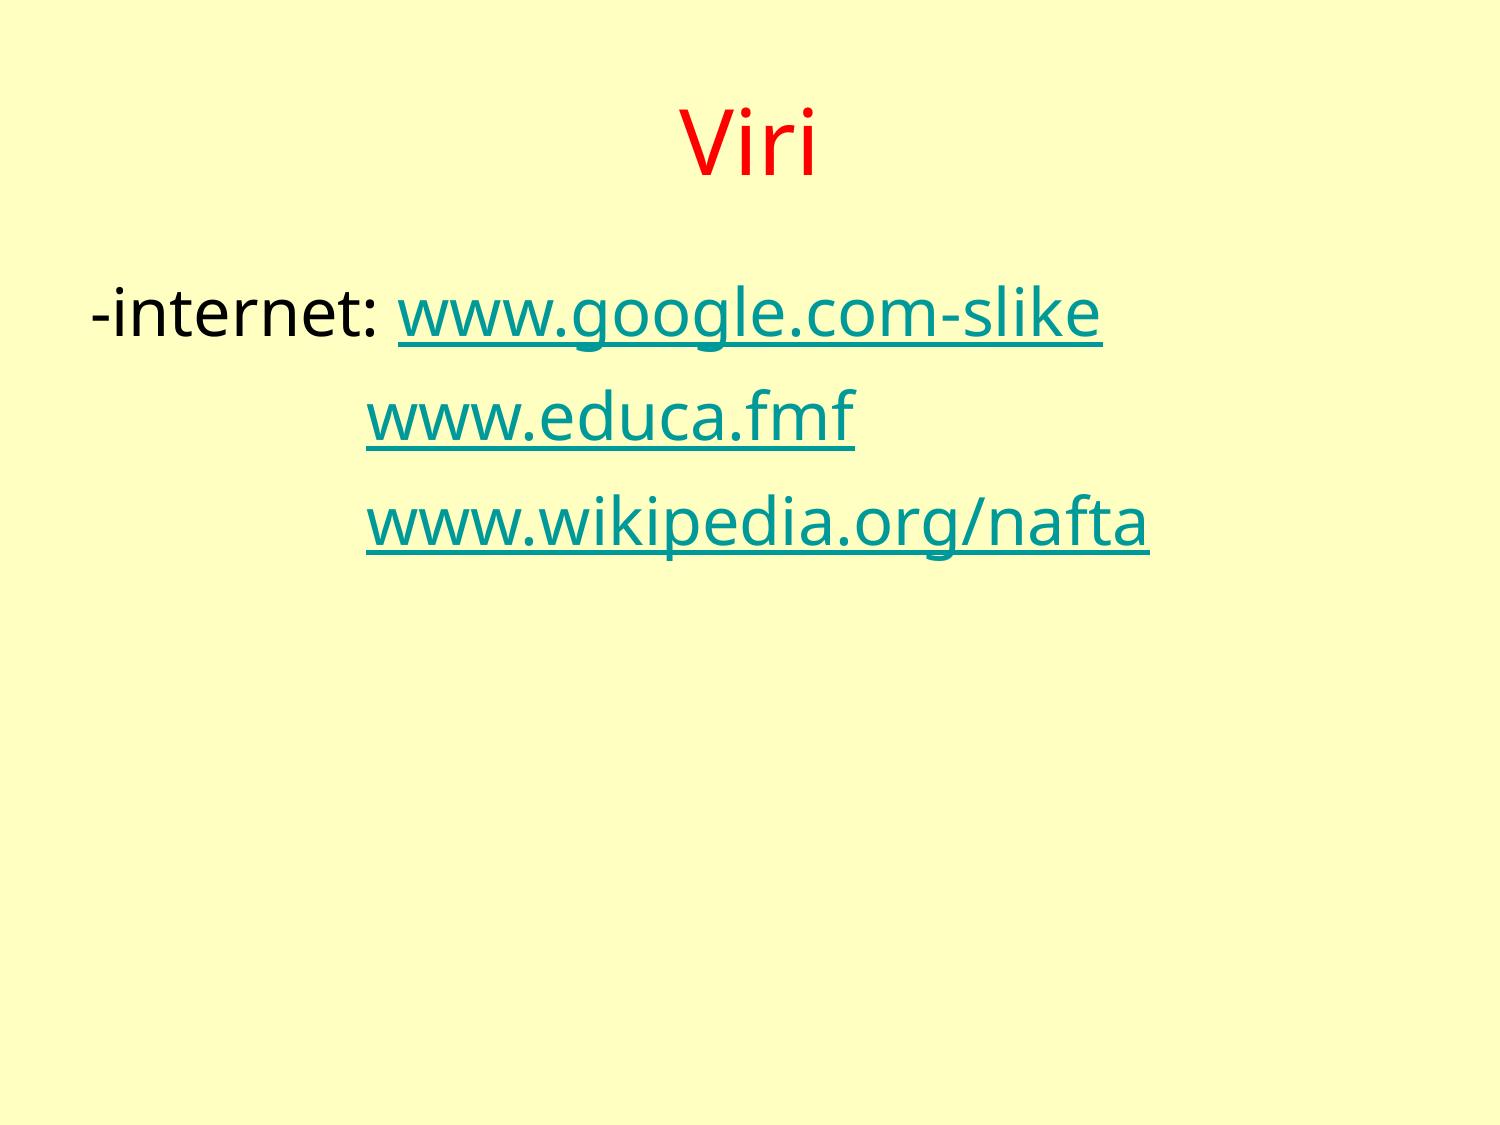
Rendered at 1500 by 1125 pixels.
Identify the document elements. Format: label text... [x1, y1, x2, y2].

title Viri [75, 45, 1425, 233]
list -internet: www.google.com-slike www.educa.fmf www.wikipedia.org/nafta [75, 262, 1425, 1005]
